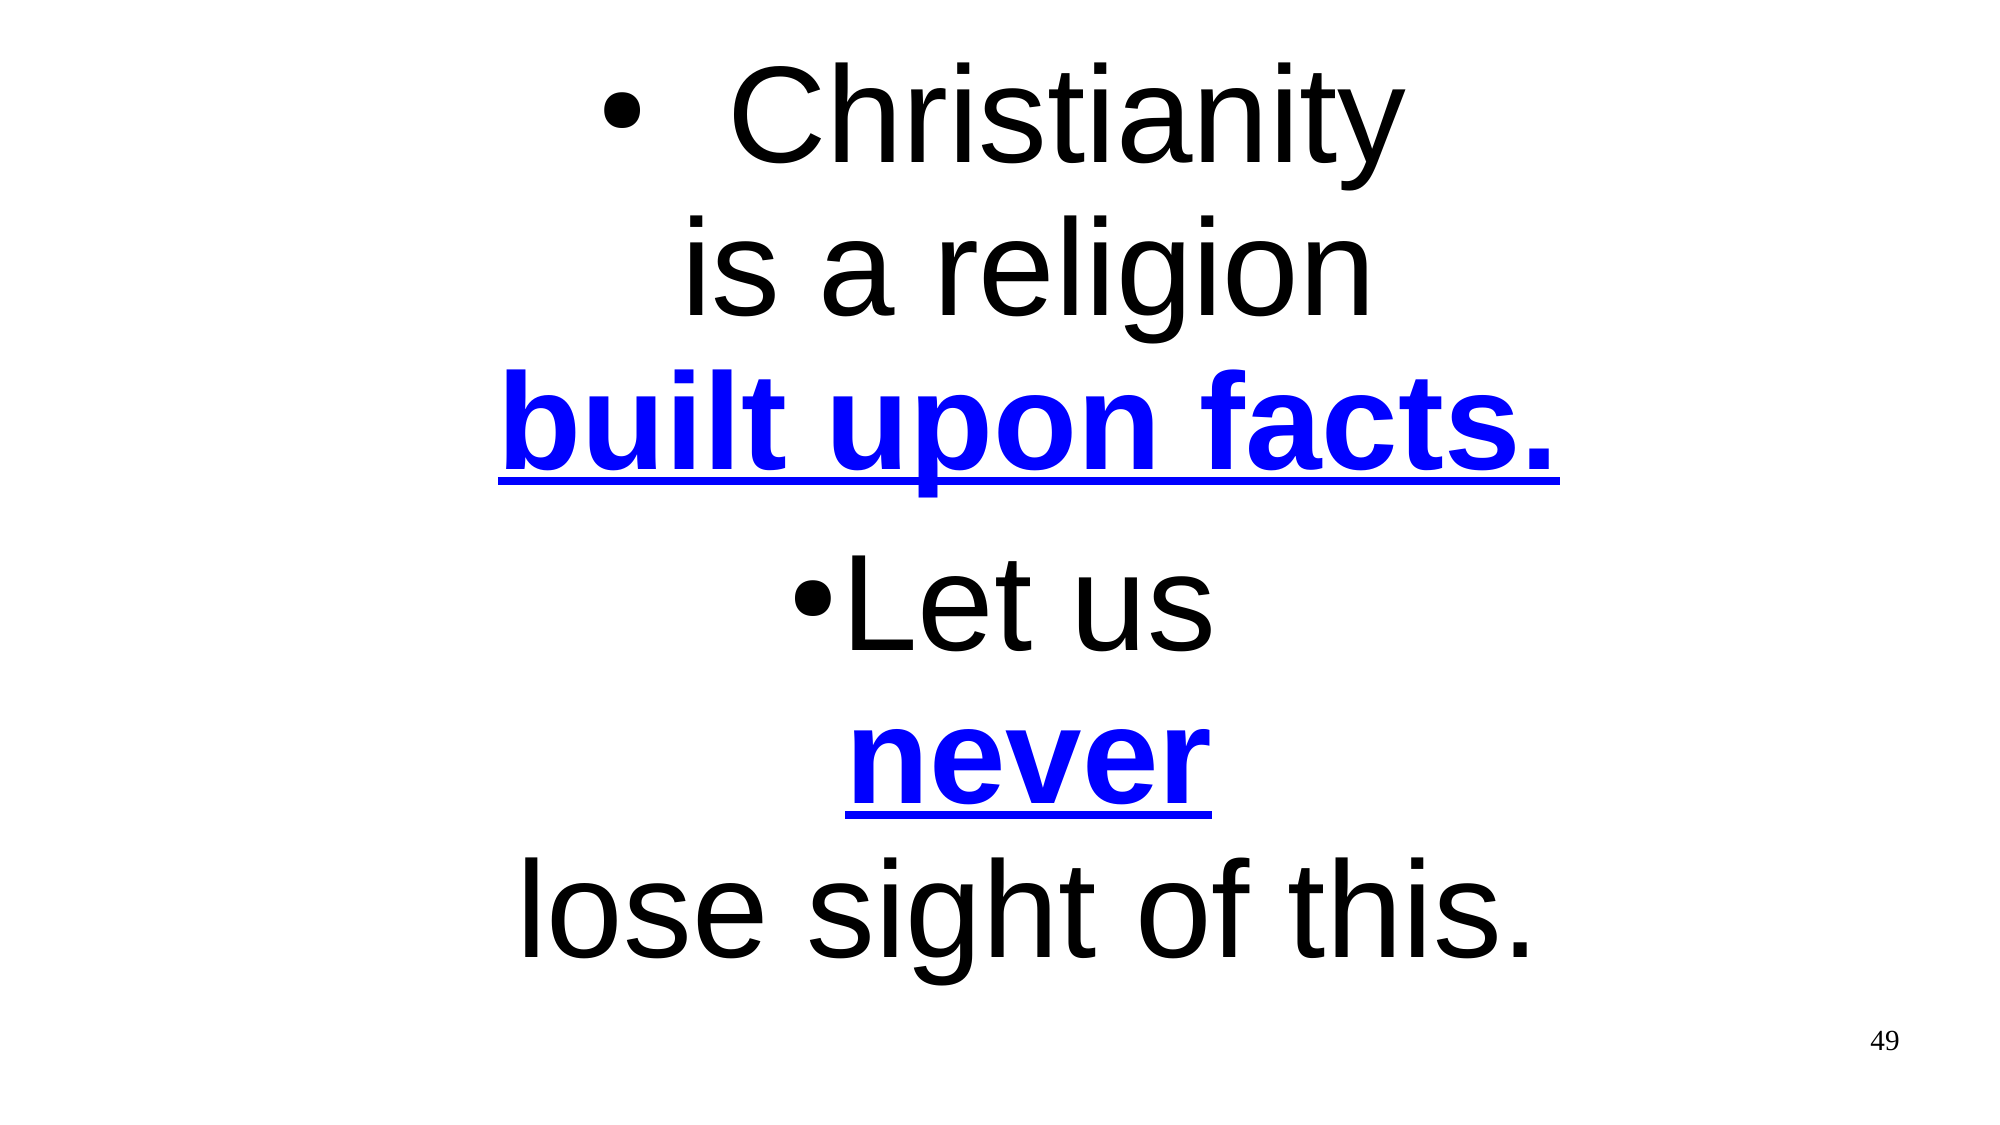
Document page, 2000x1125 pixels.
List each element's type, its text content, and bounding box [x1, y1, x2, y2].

list Christianity is a religion built upon facts. Let us never lose sight of this. [37, 37, 1988, 1125]
